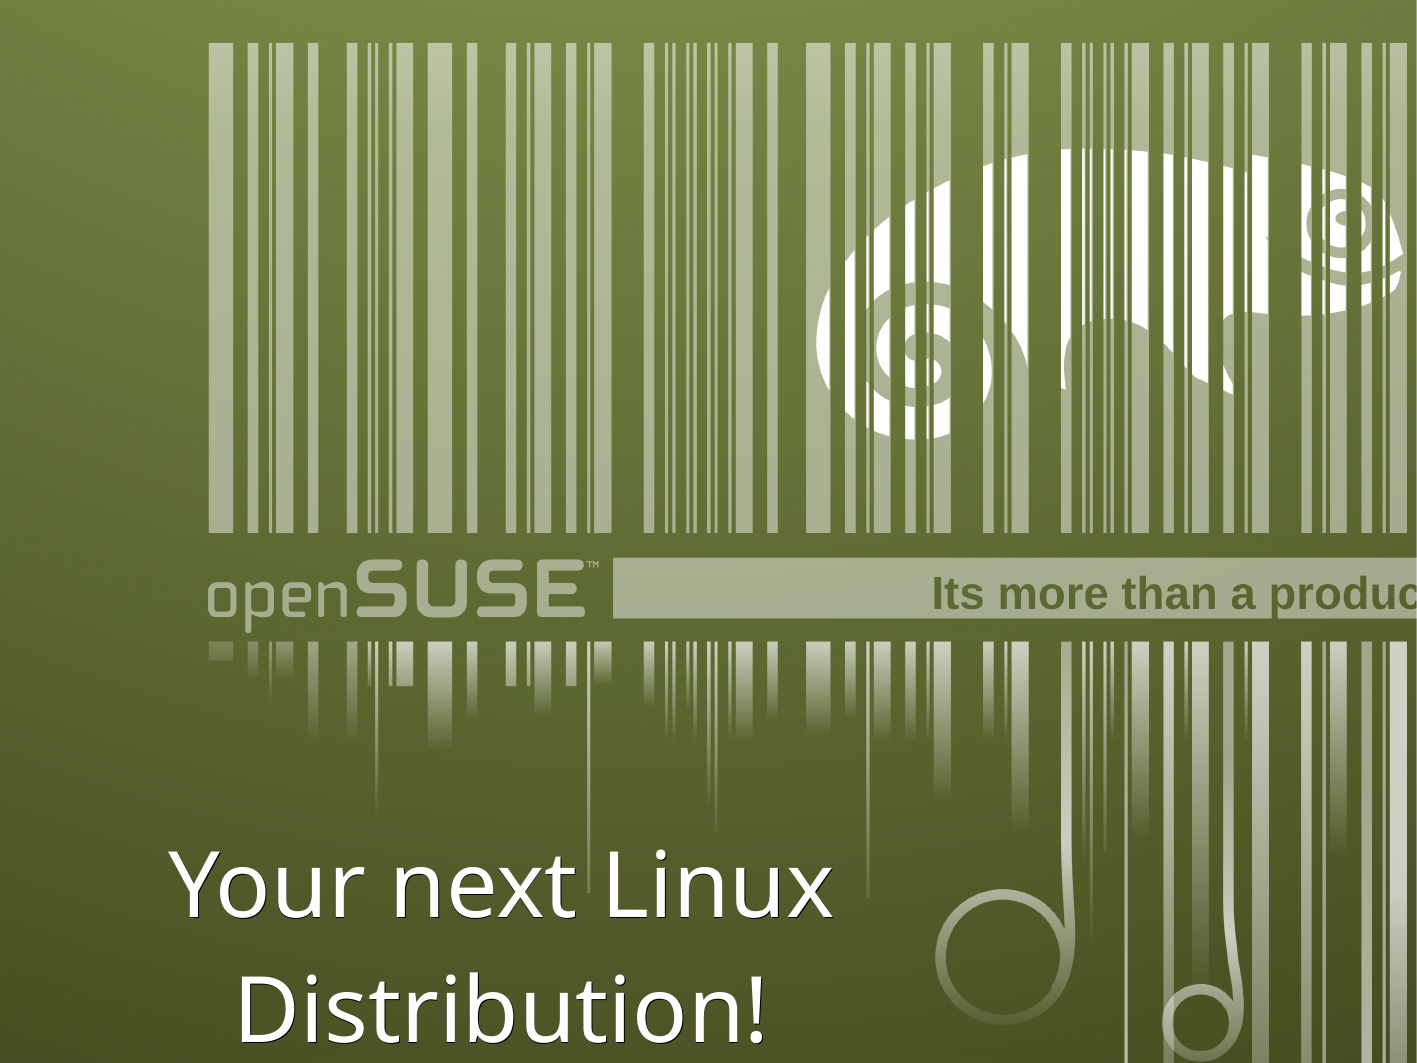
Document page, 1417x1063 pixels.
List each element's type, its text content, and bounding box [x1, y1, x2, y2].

picture [0, 0, 1417, 1063]
title Your next Linux Distribution! [118, 816, 886, 1063]
